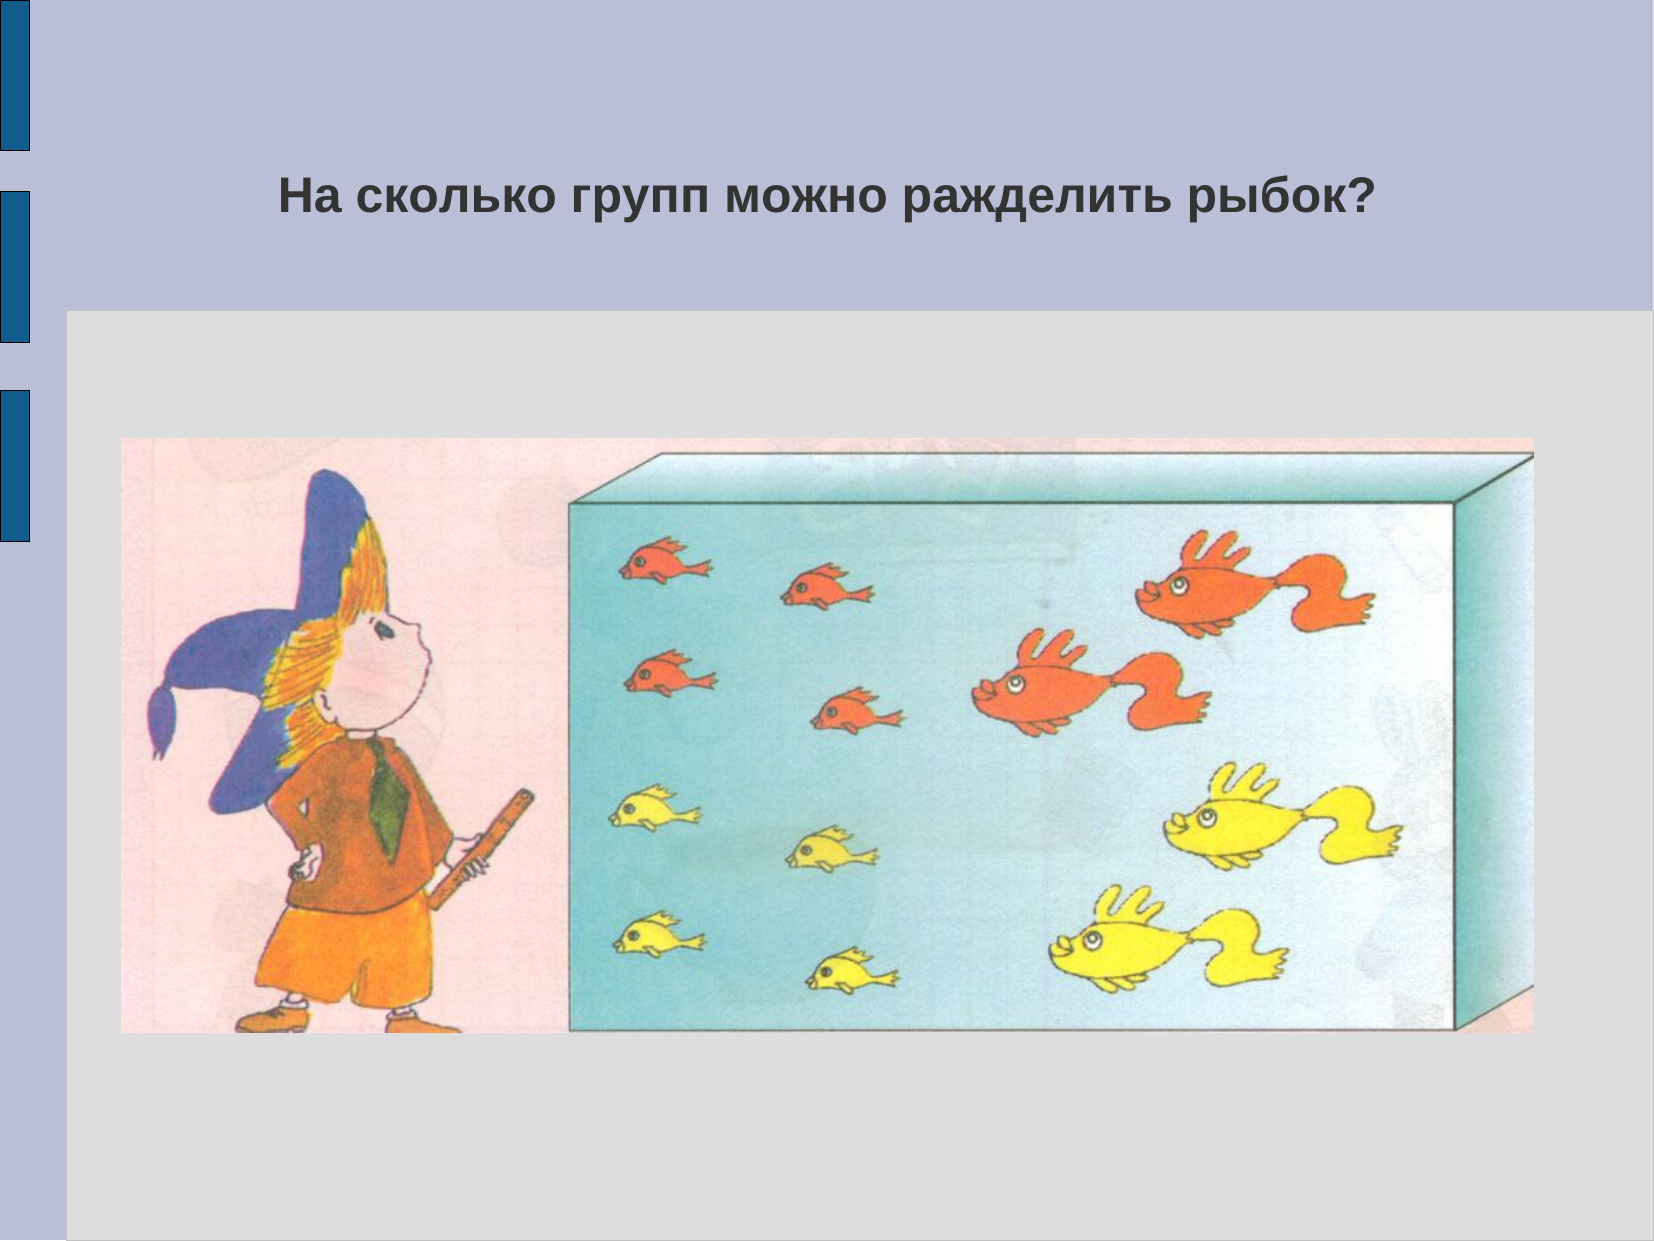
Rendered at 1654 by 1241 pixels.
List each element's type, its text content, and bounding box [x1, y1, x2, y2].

picture [121, 438, 1534, 1033]
title На сколько групп можно ражделить рыбок? [121, 91, 1534, 299]
